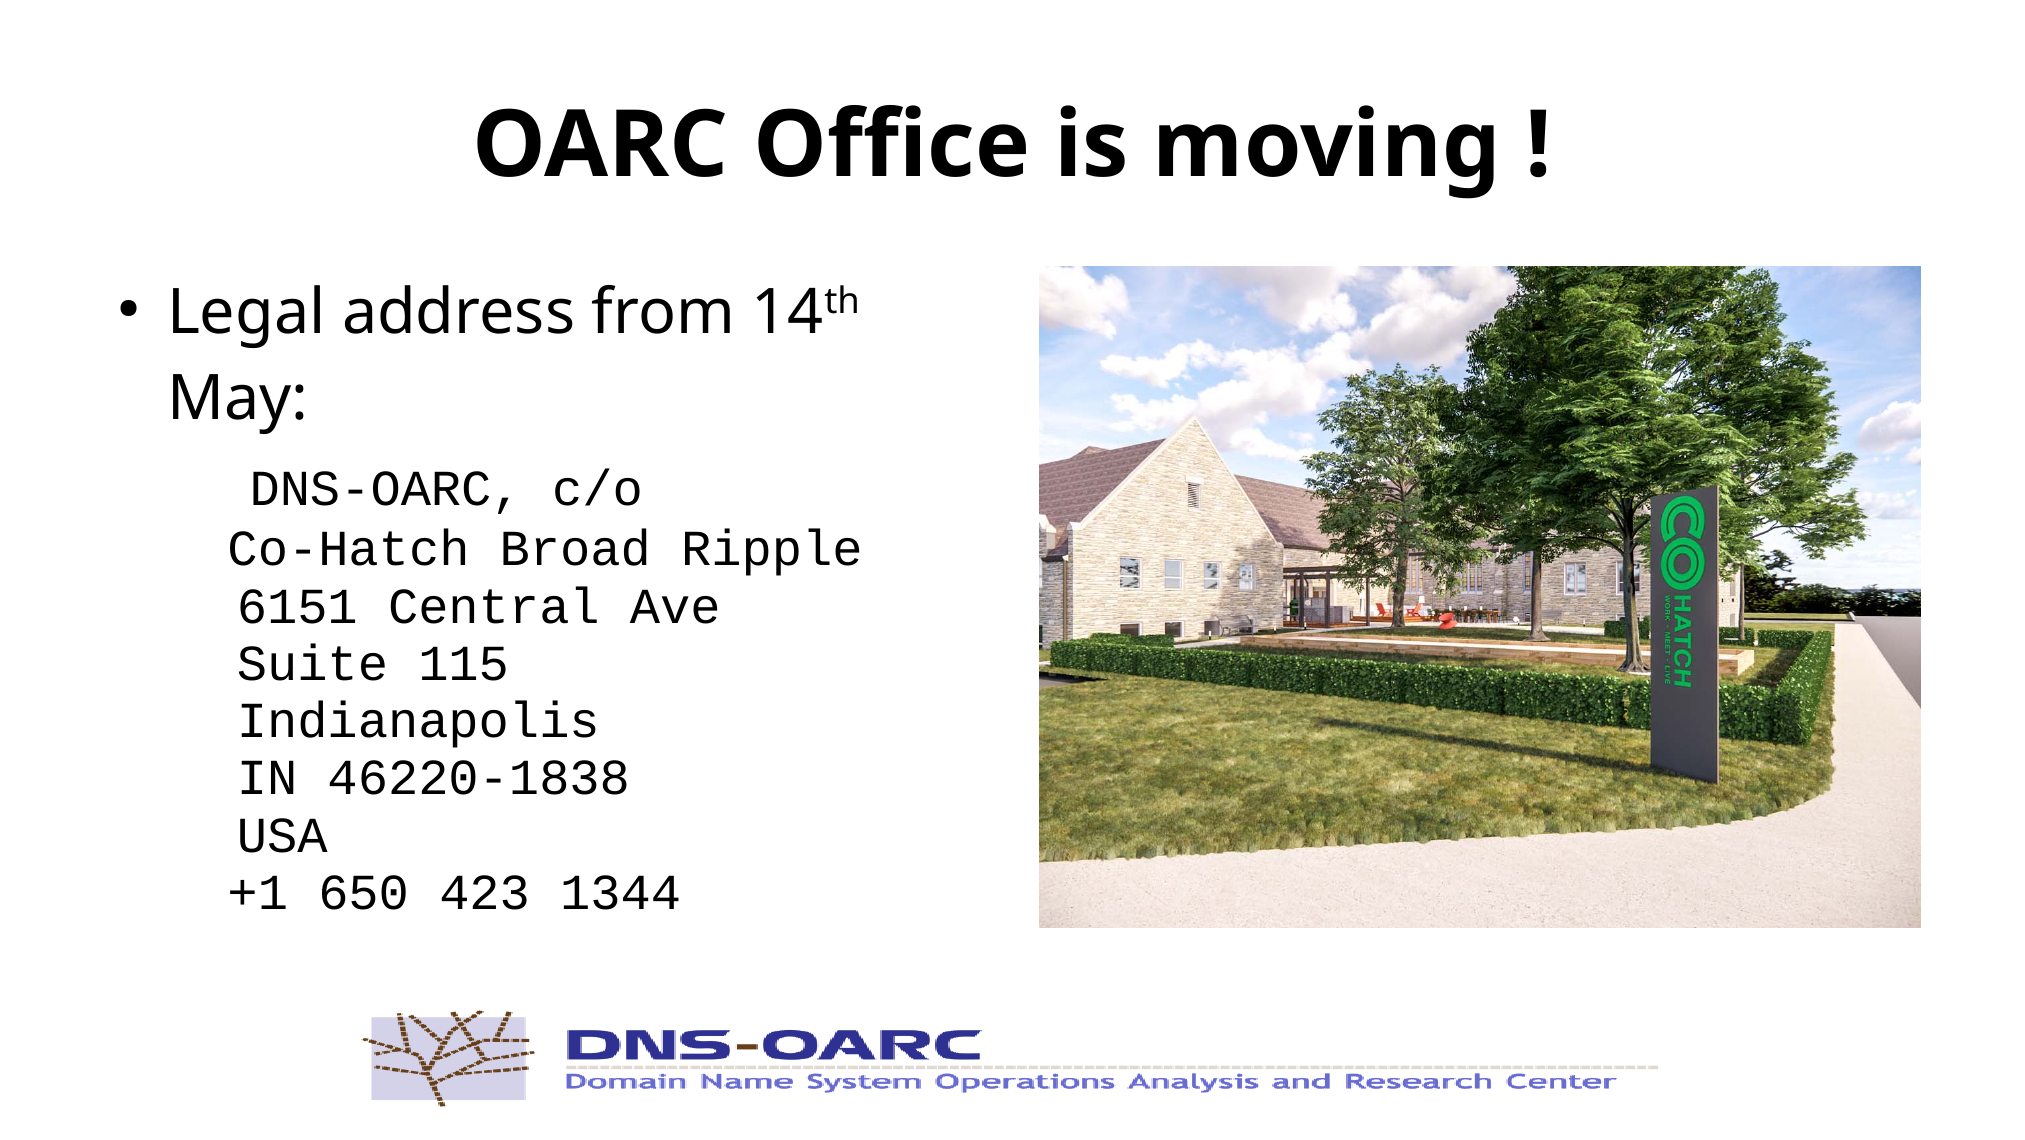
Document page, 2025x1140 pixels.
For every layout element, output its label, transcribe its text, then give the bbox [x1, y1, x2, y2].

list Legal address from 14th May: DNS-OARC, c/o Co-Hatch Broad Ripple 6151 Central Ave Suite 115 Indianapolis IN 46220-1838 USA +1 650 423 1344 [101, 266, 991, 928]
title OARC Office is moving ! [101, 45, 1924, 236]
picture [289, 1004, 1700, 1113]
picture [1039, 266, 1921, 928]
